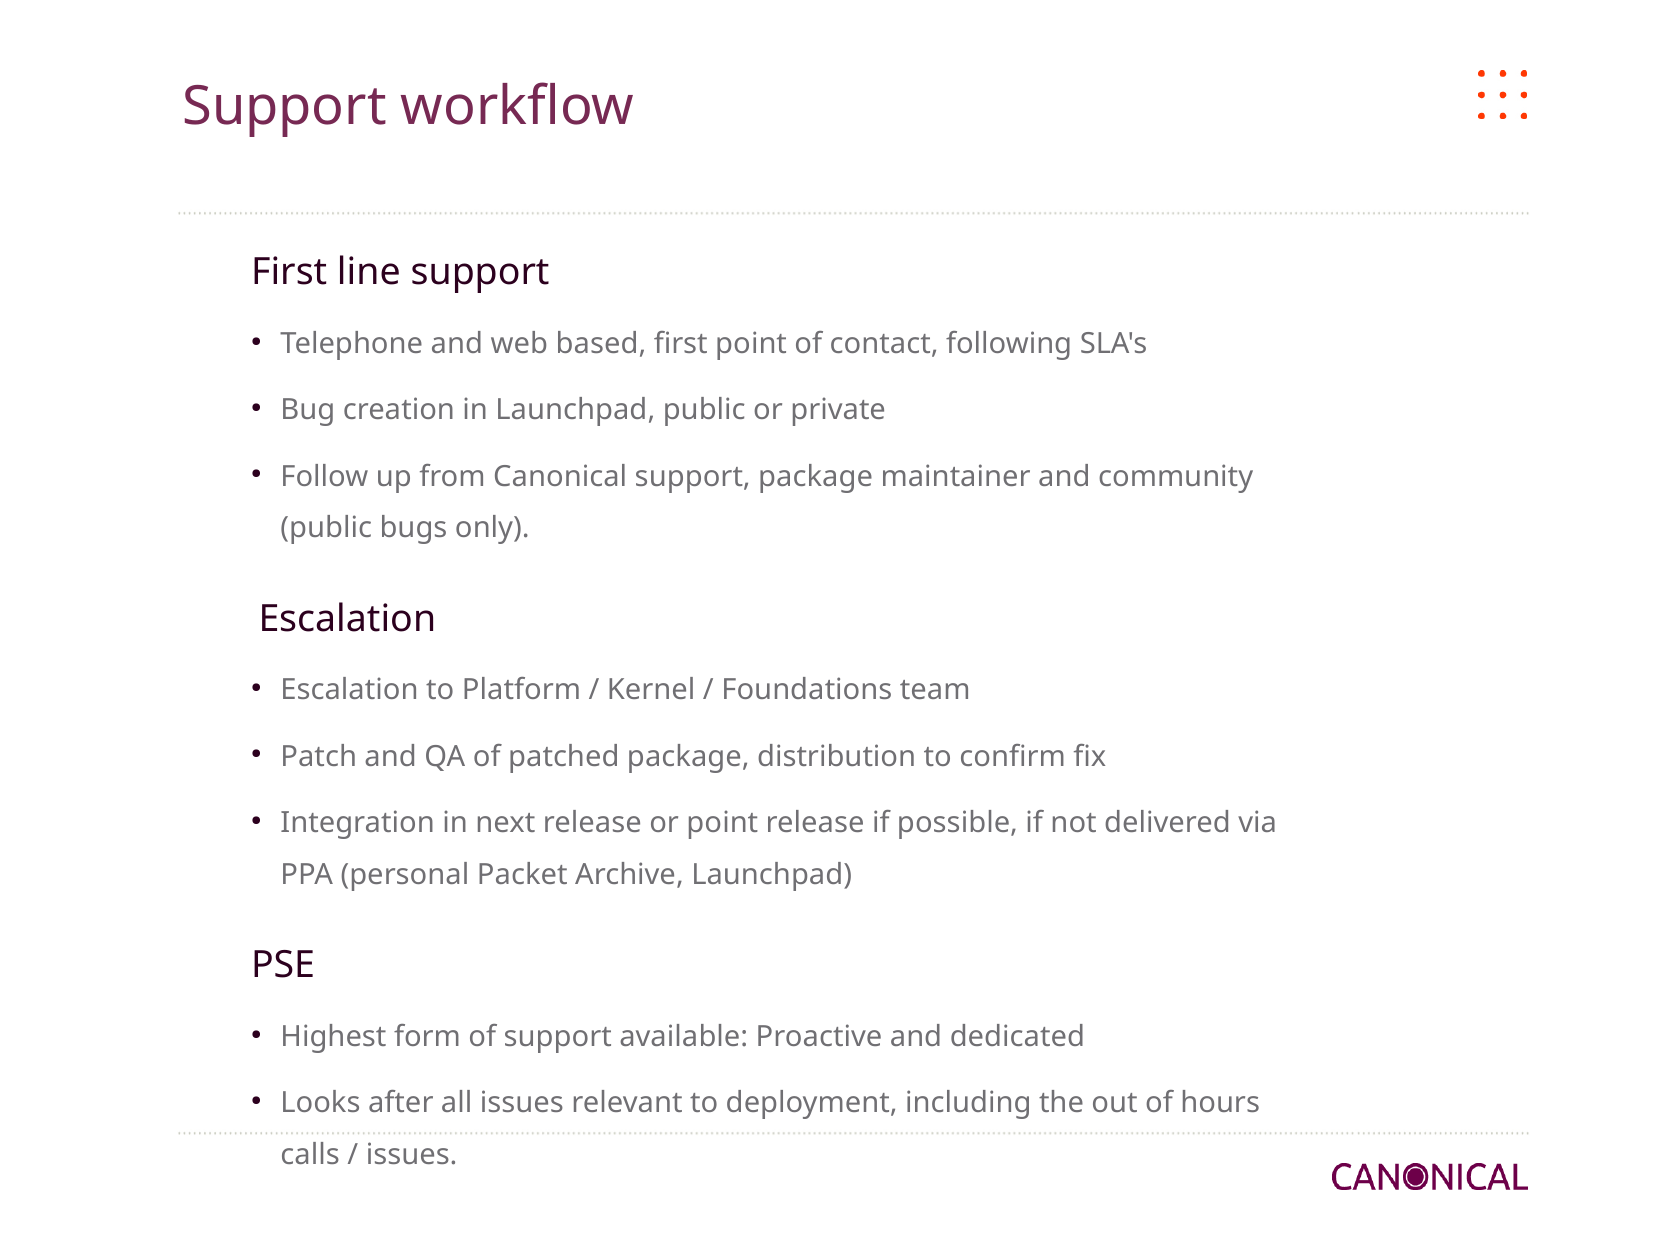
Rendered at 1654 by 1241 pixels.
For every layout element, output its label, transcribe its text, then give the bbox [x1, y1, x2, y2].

text_box Support workflow [167, 59, 857, 187]
picture [177, 1129, 1532, 1136]
text_box First line support Telephone and web based, first point of contact, following SLA's Bug creation in Launchpad, public or private Follow up from Canonical support, package maintainer and community (public bugs only). Escalation Escalation to Platform / Kernel / Foundations team Patch and QA of patched package, distribution to confirm fix Integration in next release or point release if possible, if not delivered via PPA (personal Packet Archive, Launchpad) PSE Highest form of support available: Proactive and dedicated Looks after all issues relevant to deployment, including the out of hours calls / issues. [236, 221, 1331, 1034]
picture [1478, 70, 1527, 119]
picture [1332, 1163, 1528, 1190]
picture [177, 209, 1532, 216]
